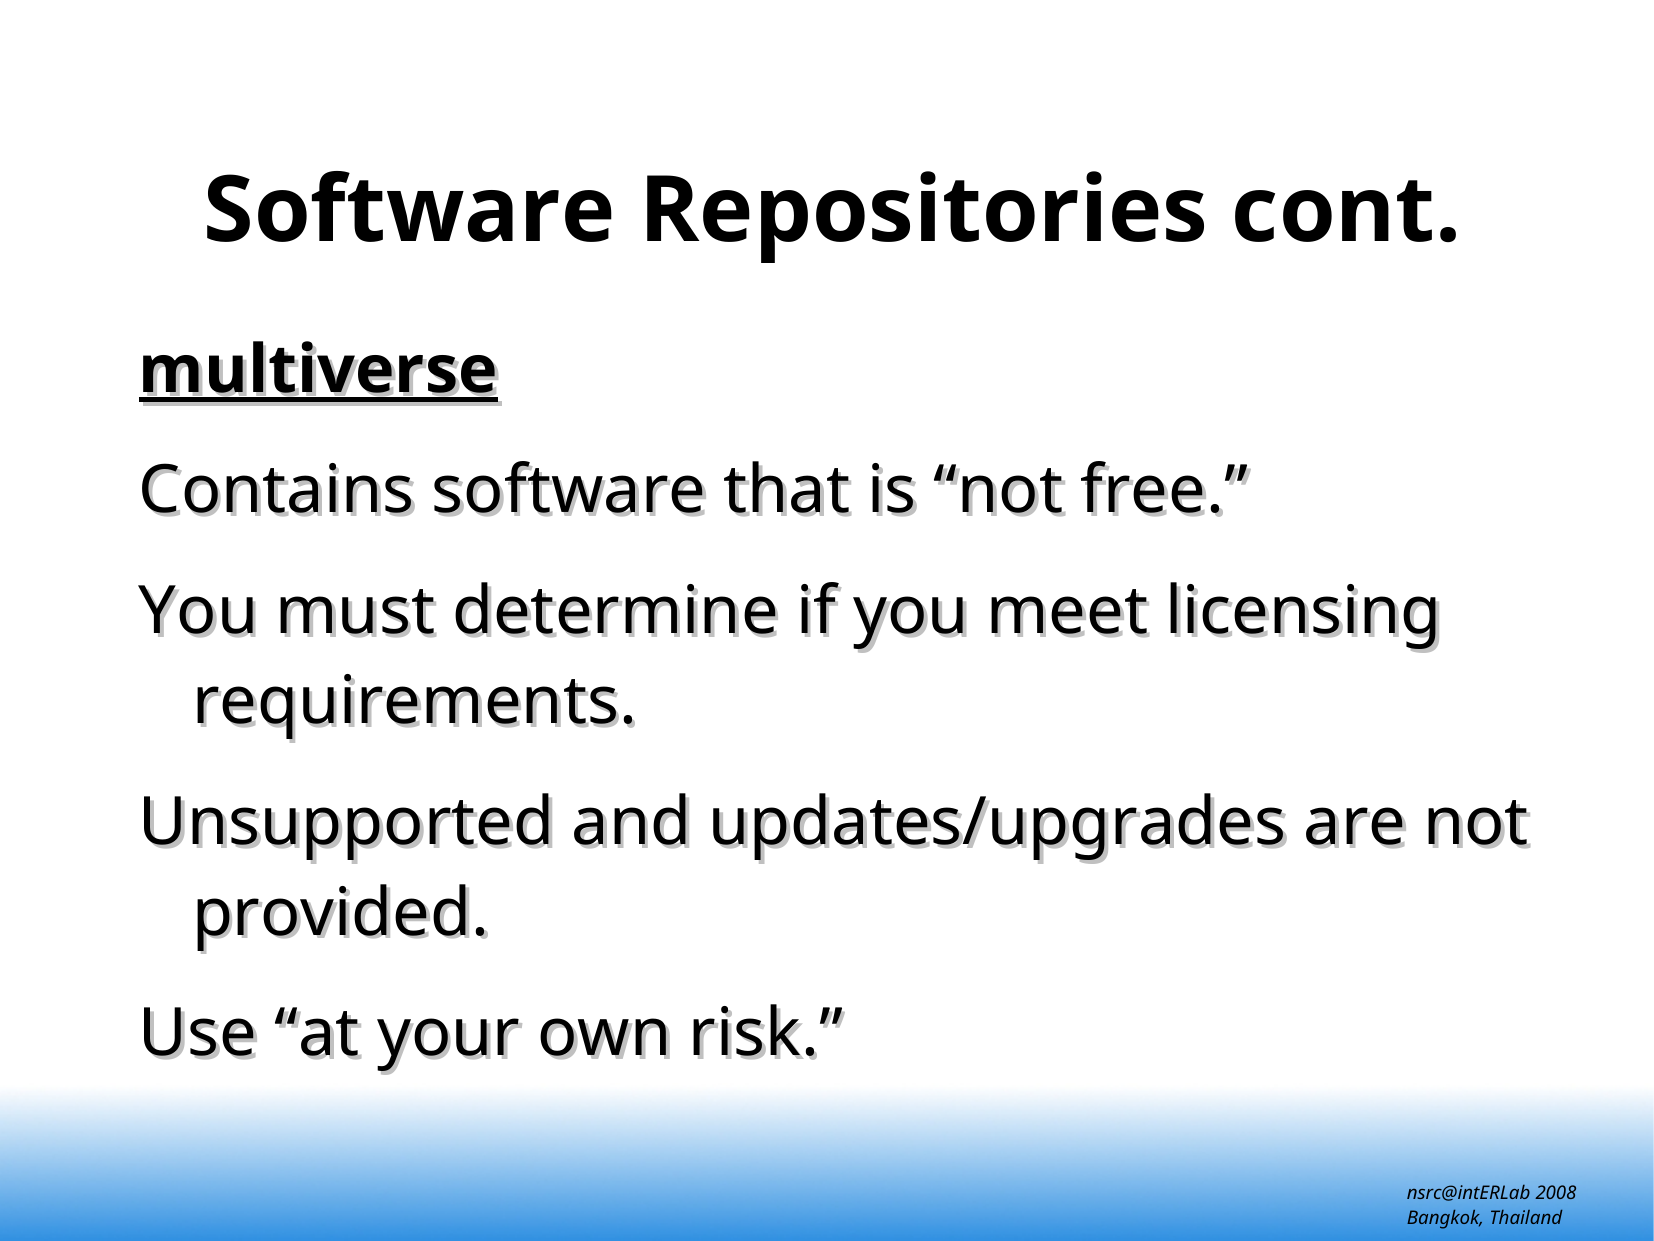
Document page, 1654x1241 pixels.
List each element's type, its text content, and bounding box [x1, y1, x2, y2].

title Software Repositories cont. [109, 102, 1558, 310]
picture [0, 1083, 1654, 1241]
list multiverse Contains software that is “not free.” You must determine if you meet licensing requirements. Unsupported and updates/upgrades are not provided. Use “at your own risk.” [121, 321, 1534, 1104]
